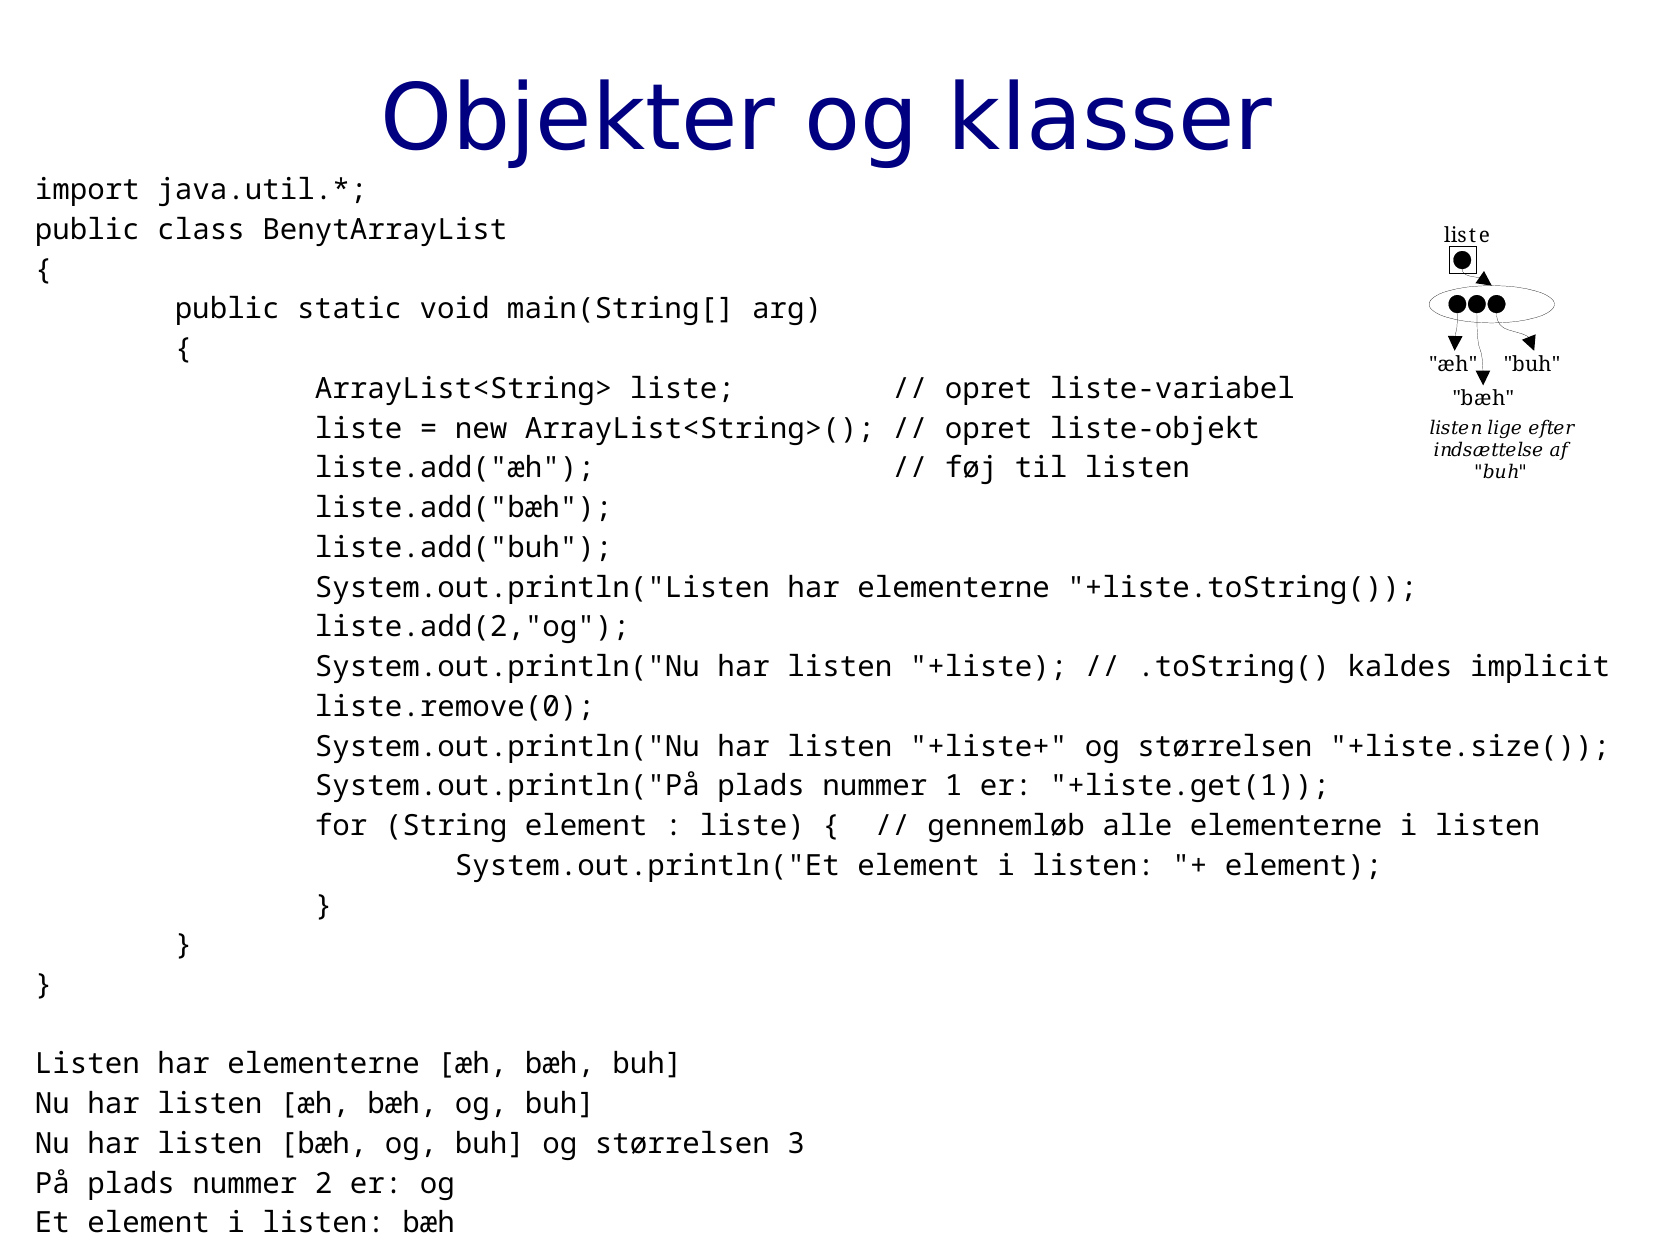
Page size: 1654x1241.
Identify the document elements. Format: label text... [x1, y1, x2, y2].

title Objekter og klasser [105, 14, 1549, 168]
chart [589, 217, 1589, 511]
text_box import java.util.*; public class BenytArrayList { public static void main(String[] arg) { ArrayList<String> liste; // opret liste-variabel liste = new ArrayList<String>(); // opret liste-objekt liste.add("æh"); // føj til listen liste.add("bæh"); liste.add("buh"); System.out.println("Listen har elementerne "+liste.toString()); liste.add(2,"og"); System.out.println("Nu har listen "+liste); // .toString() kaldes implicit liste.remove(0); System.out.println("Nu har listen "+liste+" og størrelsen "+liste.size()); System.out.println("På plads nummer 1 er: "+liste.get(1)); for (String element : liste) { // gennemløb alle elementerne i listen System.out.println("Et element i listen: "+ element); } } } Listen har elementerne [æh, bæh, buh] Nu har listen [æh, bæh, og, buh] Nu har listen [bæh, og, buh] og størrelsen 3 På plads nummer 2 er: og Et element i listen: bæh Et element i listen: og Et element i listen: buh [34, 168, 1610, 1162]
